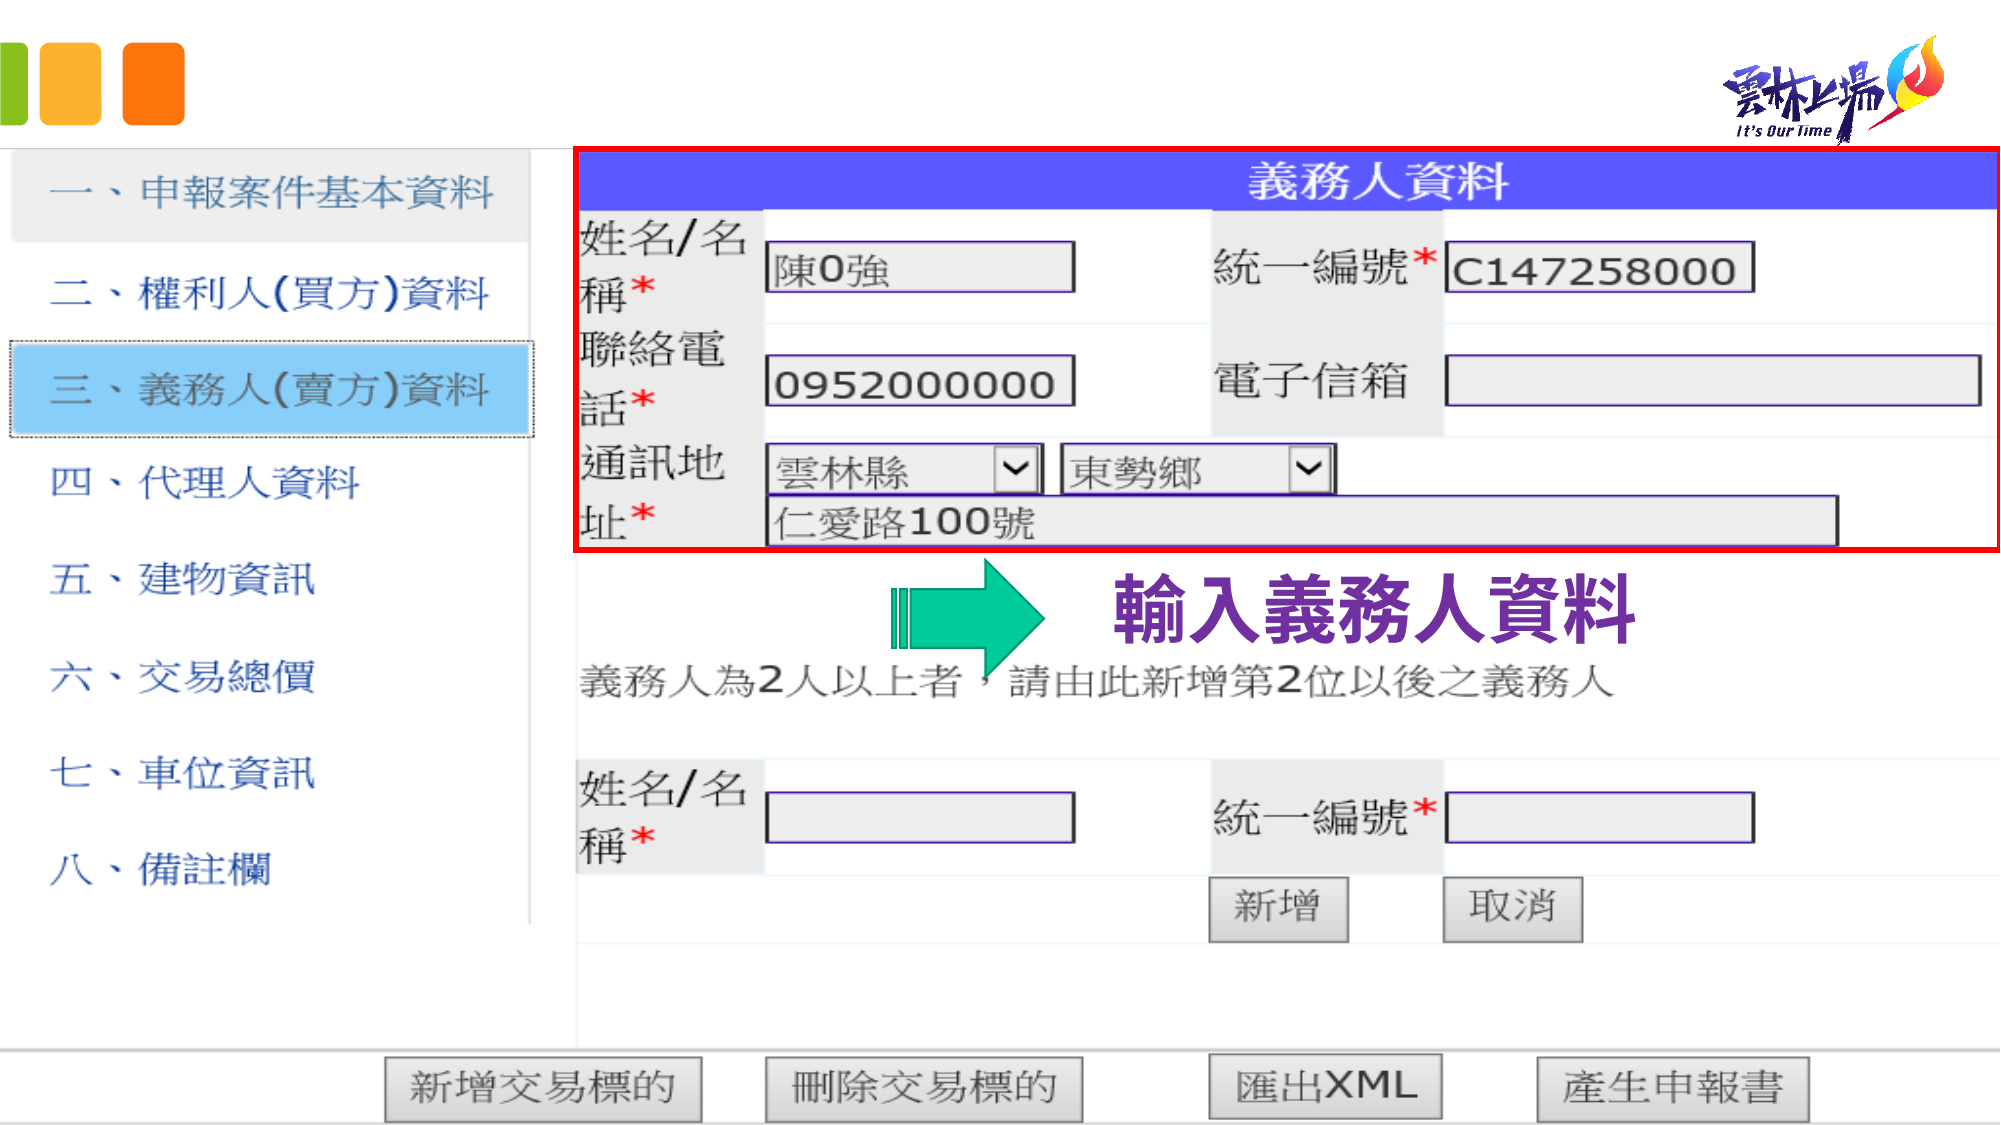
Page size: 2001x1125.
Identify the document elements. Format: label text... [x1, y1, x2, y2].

picture [0, 148, 2000, 1125]
picture [579, 152, 1997, 547]
picture [1720, 29, 1946, 146]
title 輸入義務人資料 [1092, 574, 1893, 663]
